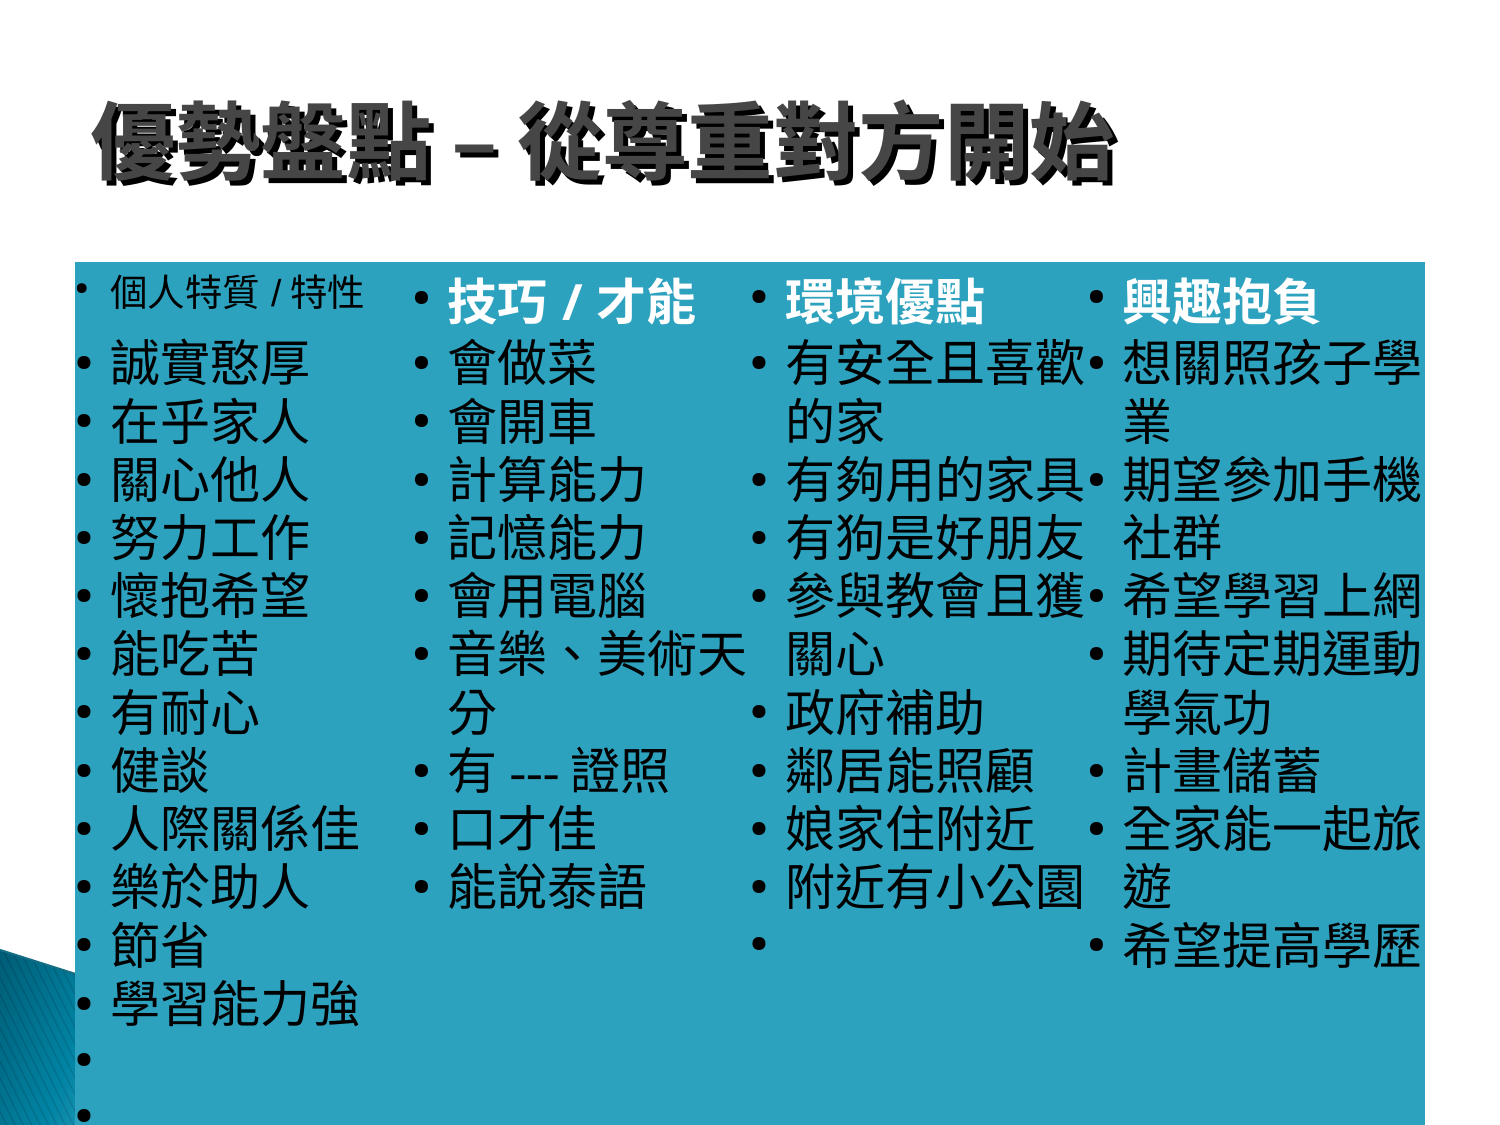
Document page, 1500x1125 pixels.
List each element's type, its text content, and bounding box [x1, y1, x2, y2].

title 優勢盤點 – 從尊重對方開始 [75, 45, 1426, 233]
table_cell 有安全且喜歡的家 有夠用的家具 有狗是好朋友 參與教會且獲關心 政府補助 鄰居能照顧 娘家住附近 附近有小公園 [750, 335, 1088, 1125]
table_header 技巧/才能 [413, 262, 750, 335]
table_cell 會做菜 會開車 計算能力 記憶能力 會用電腦 音樂、美術天分 有---證照 口才佳 能說泰語 [413, 335, 750, 1125]
table_header 興趣抱負 [1088, 262, 1425, 335]
table_header 個人特質/特性 [75, 262, 413, 335]
table_cell 想關照孩子學業 期望參加手機社群 希望學習上網 期待定期運動學氣功 計畫儲蓄 全家能一起旅遊 希望提高學歷 [1088, 335, 1425, 1125]
table_cell 誠實憨厚 在乎家人 關心他人 努力工作 懷抱希望 能吃苦 有耐心 健談 人際關係佳 樂於助人 節省 學習能力強 [75, 335, 413, 1125]
table_header 環境優點 [750, 262, 1088, 335]
